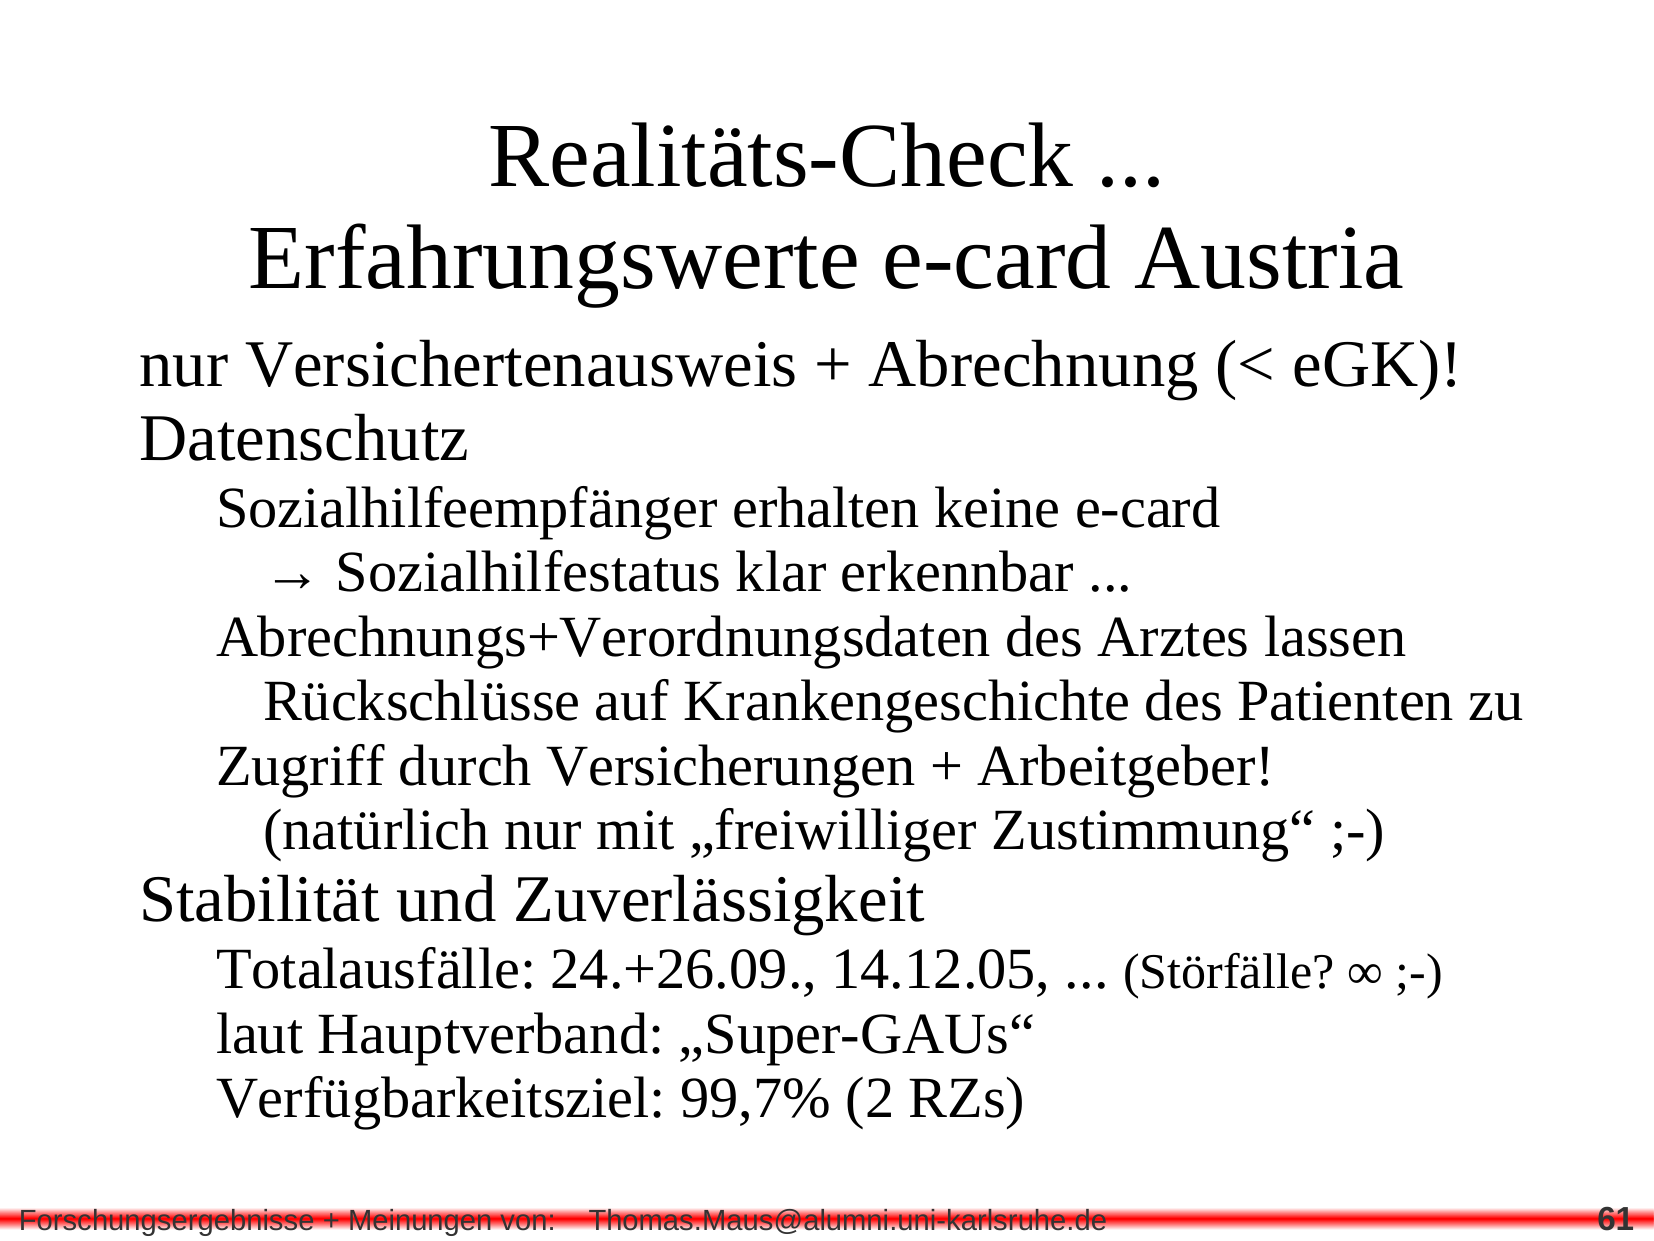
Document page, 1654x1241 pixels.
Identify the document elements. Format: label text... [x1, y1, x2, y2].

list nur Versichertenausweis + Abrechnung (< eGK)! Datenschutz Sozialhilfeempfänger erhalten keine e-card → Sozialhilfestatus klar erkennbar ... Abrechnungs+Verordnungsdaten des Arztes lassen Rückschlüsse auf Krankengeschichte des Patienten zu Zugriff durch Versicherungen + Arbeitgeber! (natürlich nur mit „freiwilliger Zustimmung“ ;-) Stabilität und Zuverlässigkeit Totalausfälle: 24.+26.09., 14.12.05, ... (Störfälle? ∞ ;-) laut Hauptverband: „Super-GAUs“ Verfügbarkeitsziel: 99,7% (2 RZs) [121, 327, 1534, 1205]
title Realitäts-Check ... Erfahrungswerte e-card Austria [121, 95, 1534, 318]
